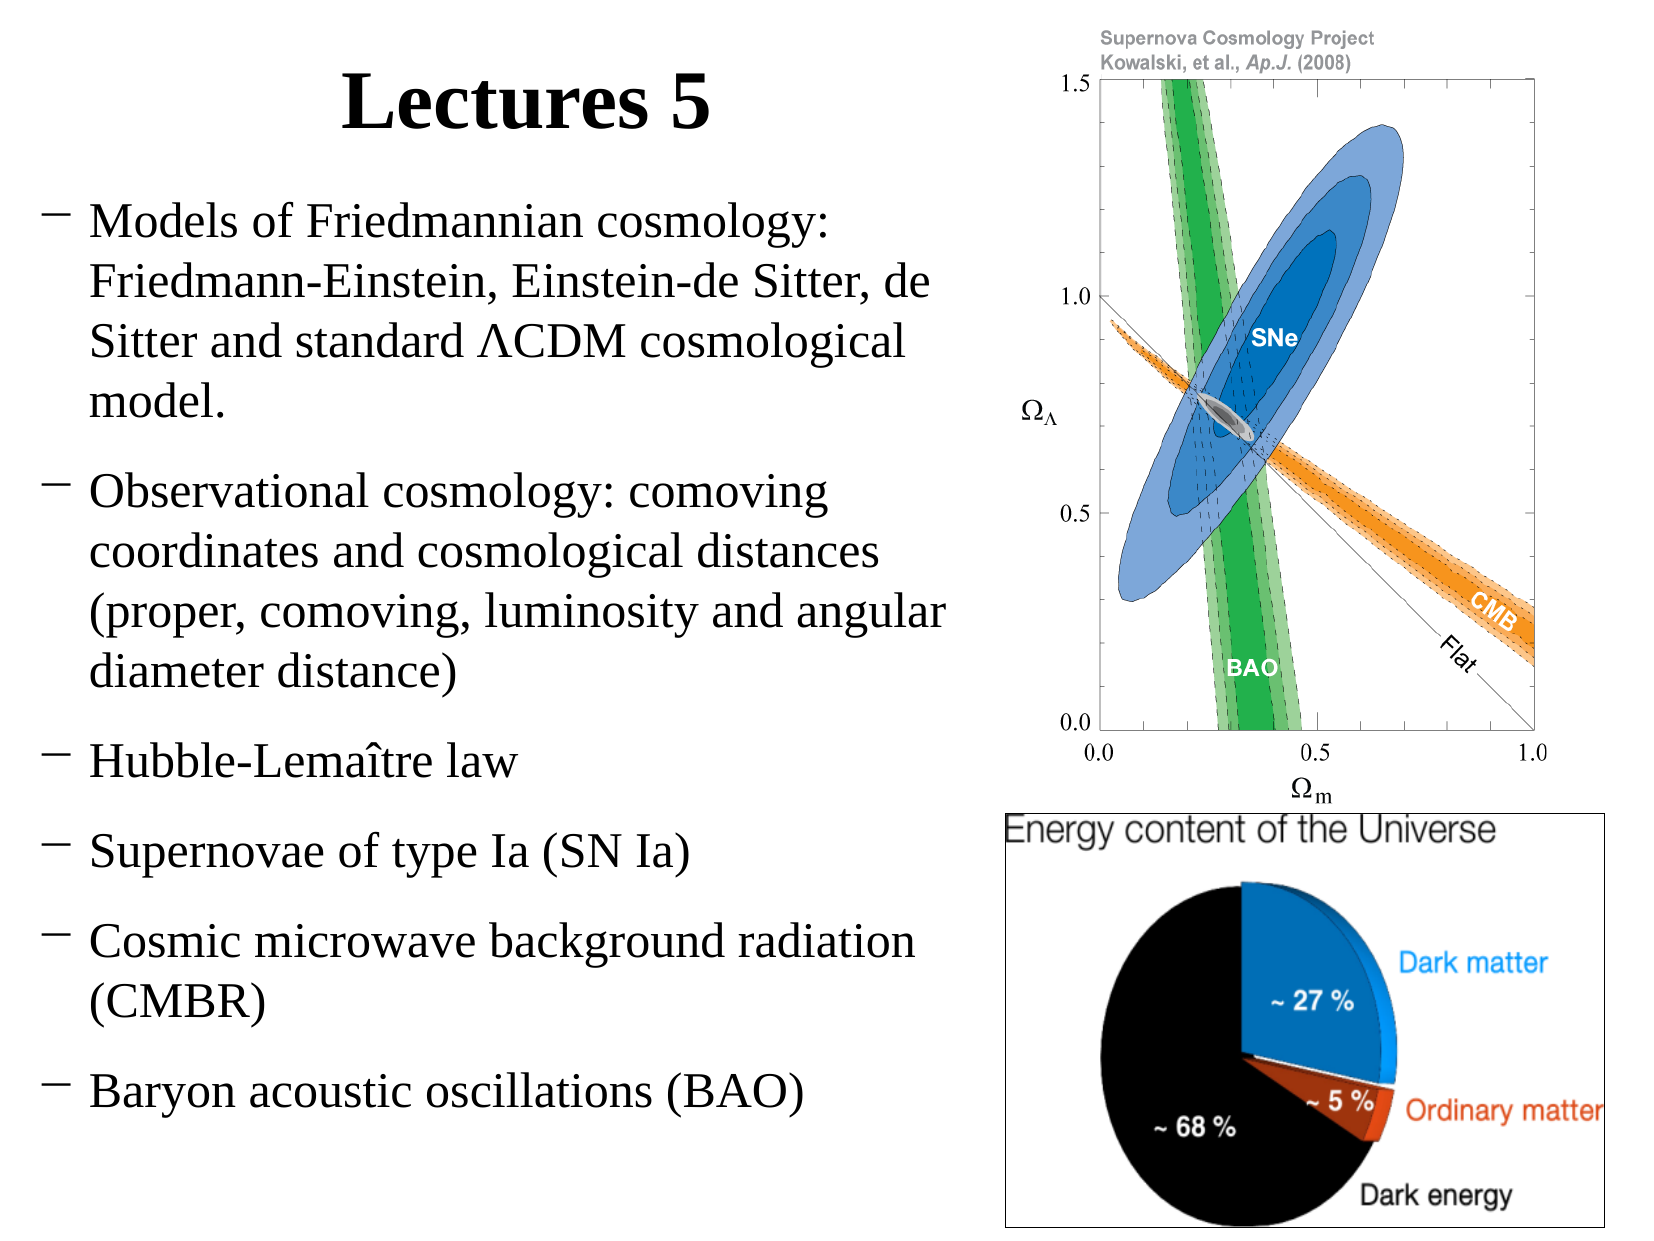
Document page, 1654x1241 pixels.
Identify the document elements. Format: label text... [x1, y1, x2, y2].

title Lectures 5 [118, 47, 936, 144]
list Models of Friedmannian cosmology: Friedmann-Einstein, Einstein-de Sitter, de Sitter and standard ΛCDM cosmological model. Observational cosmology: comoving coordinates and cosmological distances (proper, comoving, luminosity and angular diameter distance) Hubble-Lemaître law Supernovae of type Ia (SN Ia) Cosmic microwave background radiation (CMBR) Baryon acoustic oscillations (BAO) [21, 180, 976, 1158]
picture [1021, 13, 1547, 809]
picture [1005, 813, 1605, 1228]
